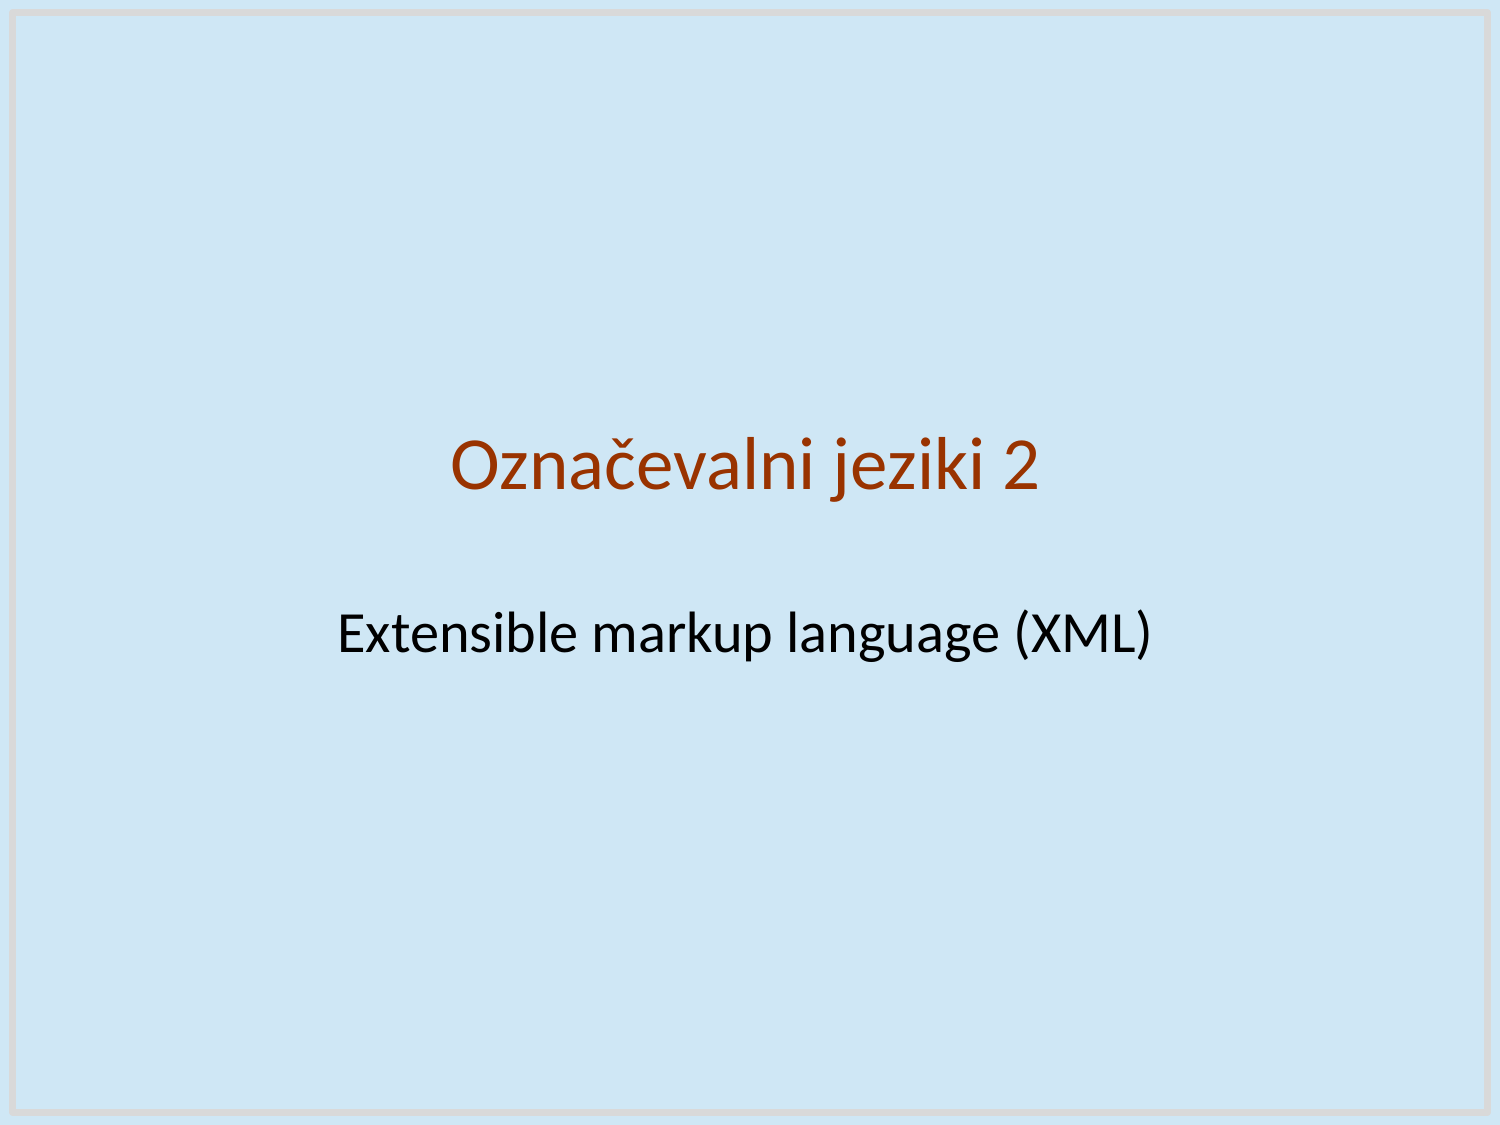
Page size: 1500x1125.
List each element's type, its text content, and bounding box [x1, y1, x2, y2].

title Označevalni jeziki 2 Extensible markup language (XML) [41, 375, 1450, 705]
